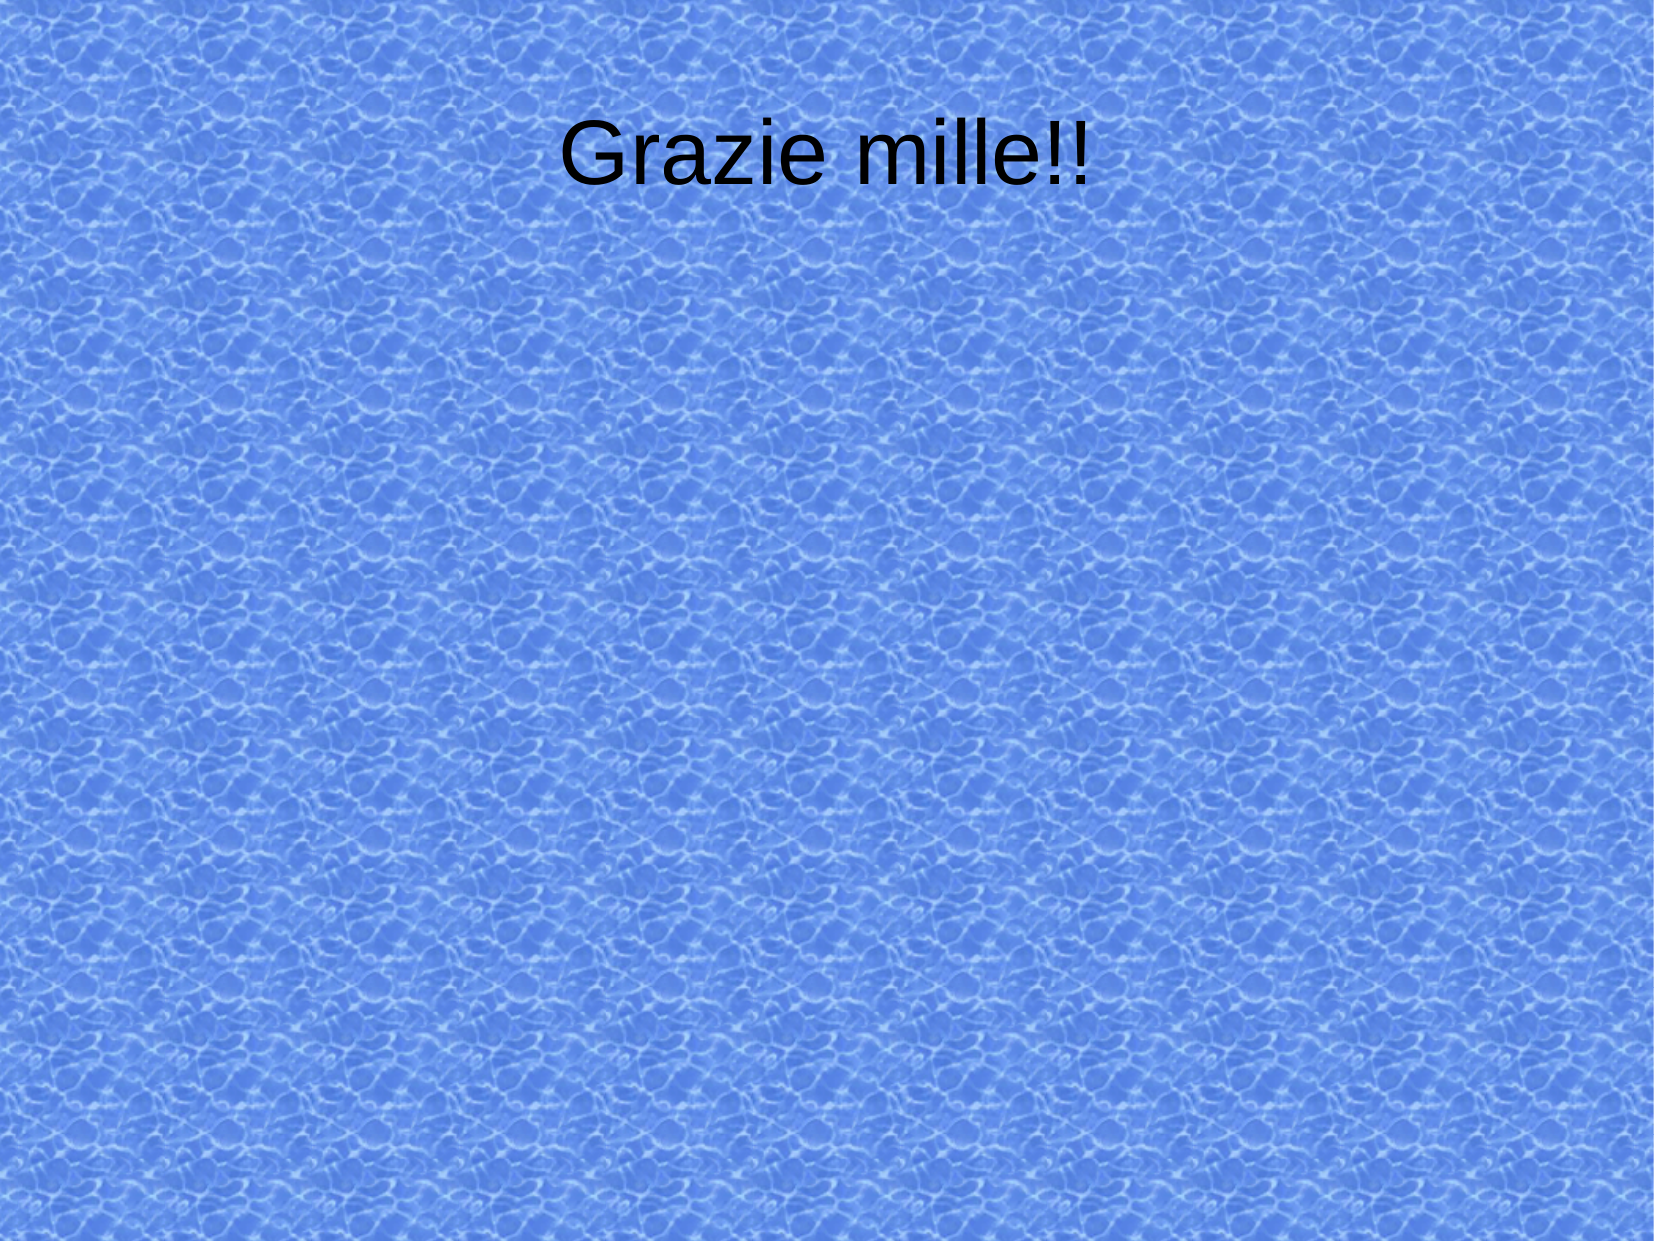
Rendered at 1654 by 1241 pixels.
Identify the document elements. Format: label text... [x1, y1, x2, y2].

title Grazie mille!! [82, 49, 1571, 257]
picture [0, 0, 1654, 1241]
